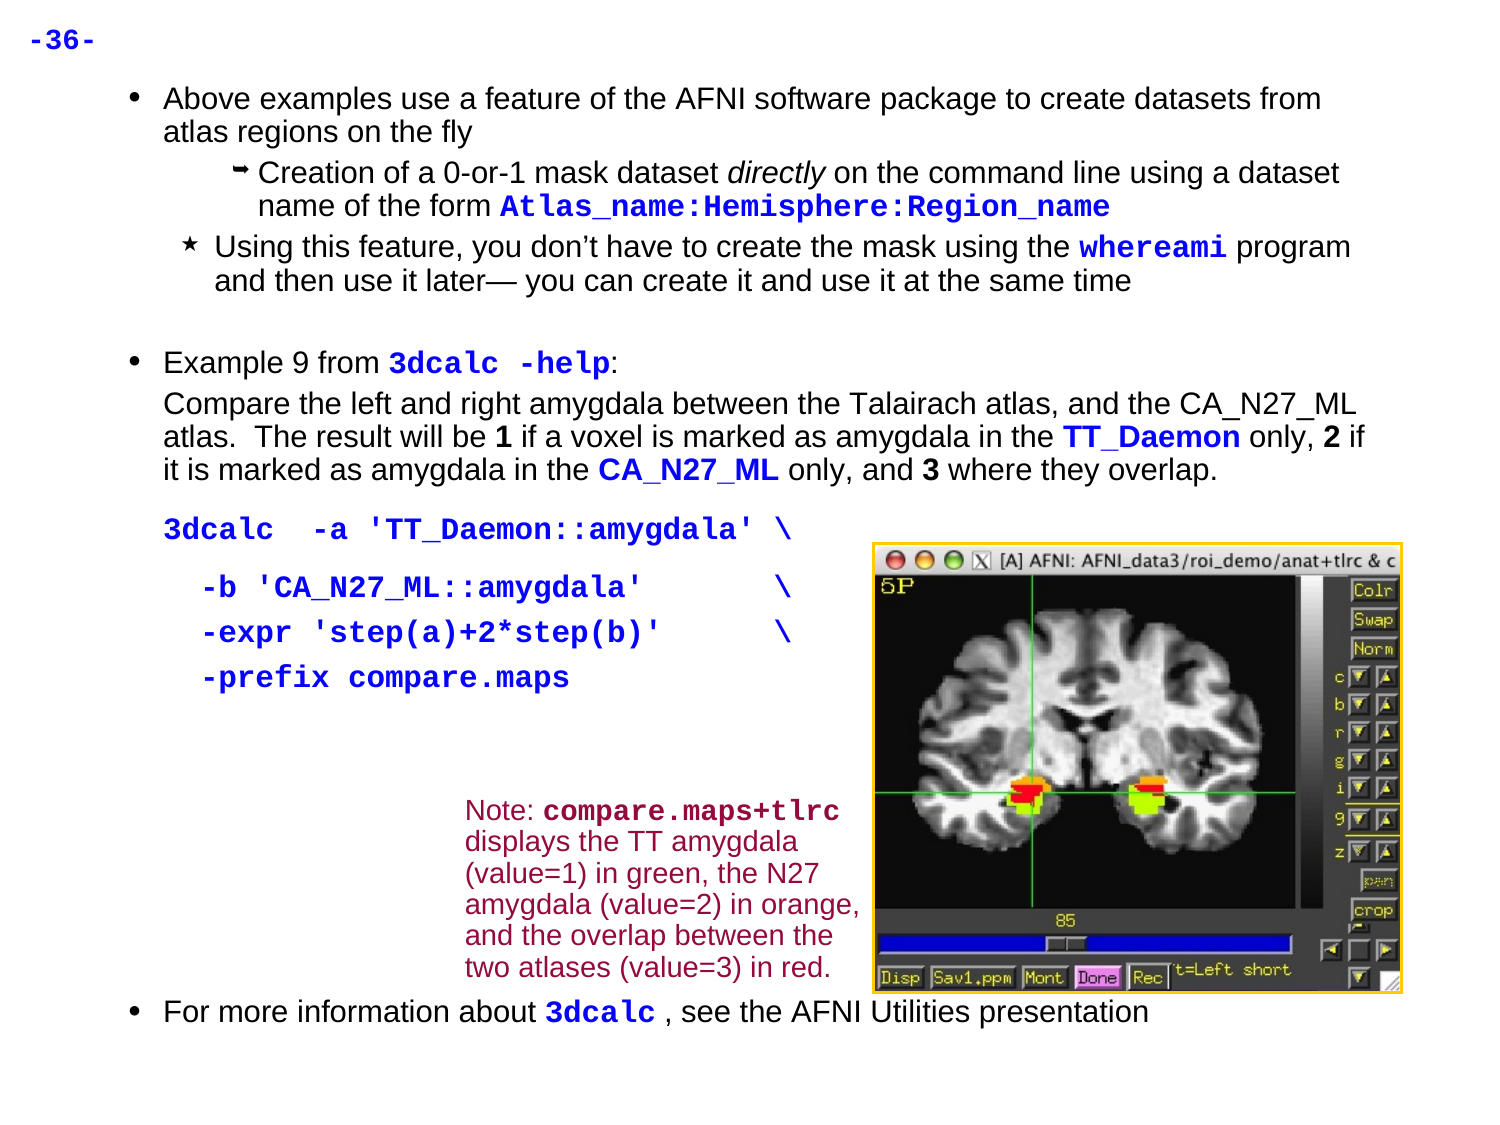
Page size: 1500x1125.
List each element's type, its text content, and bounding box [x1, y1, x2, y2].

text_box Note: compare.maps+tlrc displays the TT amygdala (value=1) in green, the N27 amygdala (value=2) in orange, and the overlap between the two atlases (value=3) in red. [450, 787, 888, 992]
list Above examples use a feature of the AFNI software package to create datasets from atlas regions on the fly Creation of a 0-or-1 mask dataset directly on the command line using a dataset name of the form Atlas_name:Hemisphere:Region_name Using this feature, you don’t have to create the mask using the whereami program and then use it later— you can create it and use it at the same time Example 9 from 3dcalc -help: Compare the left and right amygdala between the Talairach atlas, and the CA_N27_ML atlas. The result will be 1 if a voxel is marked as amygdala in the TT_Daemon only, 2 if it is marked as amygdala in the CA_N27_ML only, and 3 where they overlap. 3dcalc -a 'TT_Daemon::amygdala' \ -b 'CA_N27_ML::amygdala' \ -expr 'step(a)+2*step(b)' \ -prefix compare.maps For more information about 3dcalc , see the AFNI Utilities presentation [112, 74, 1388, 1075]
picture [875, 545, 1401, 992]
